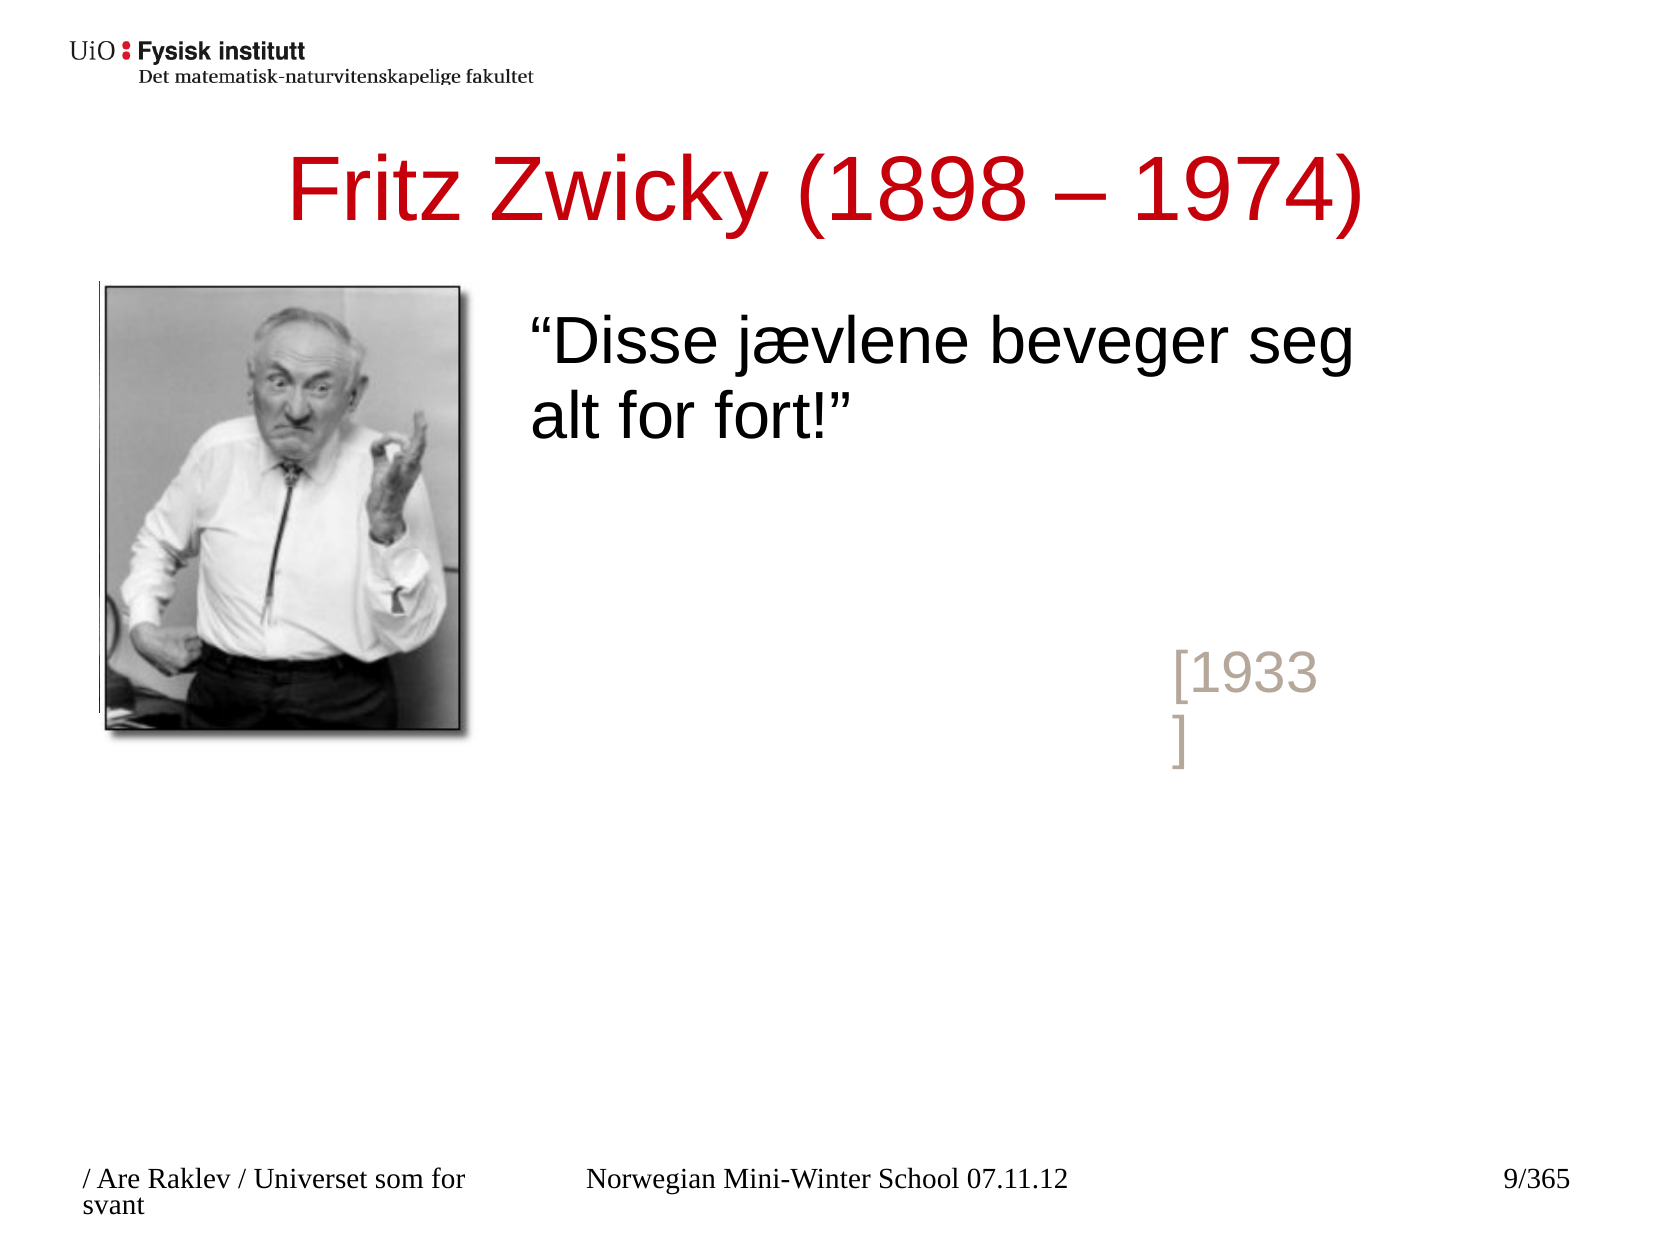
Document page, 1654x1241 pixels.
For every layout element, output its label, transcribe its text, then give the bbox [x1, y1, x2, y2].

picture [68, 37, 537, 89]
text_box [1933] [1158, 632, 1351, 713]
picture [99, 281, 480, 751]
text_box “Disse jævlene beveger seg alt for fort!” [515, 296, 1426, 461]
title Fritz Zwicky (1898 – 1974) [82, 84, 1571, 292]
